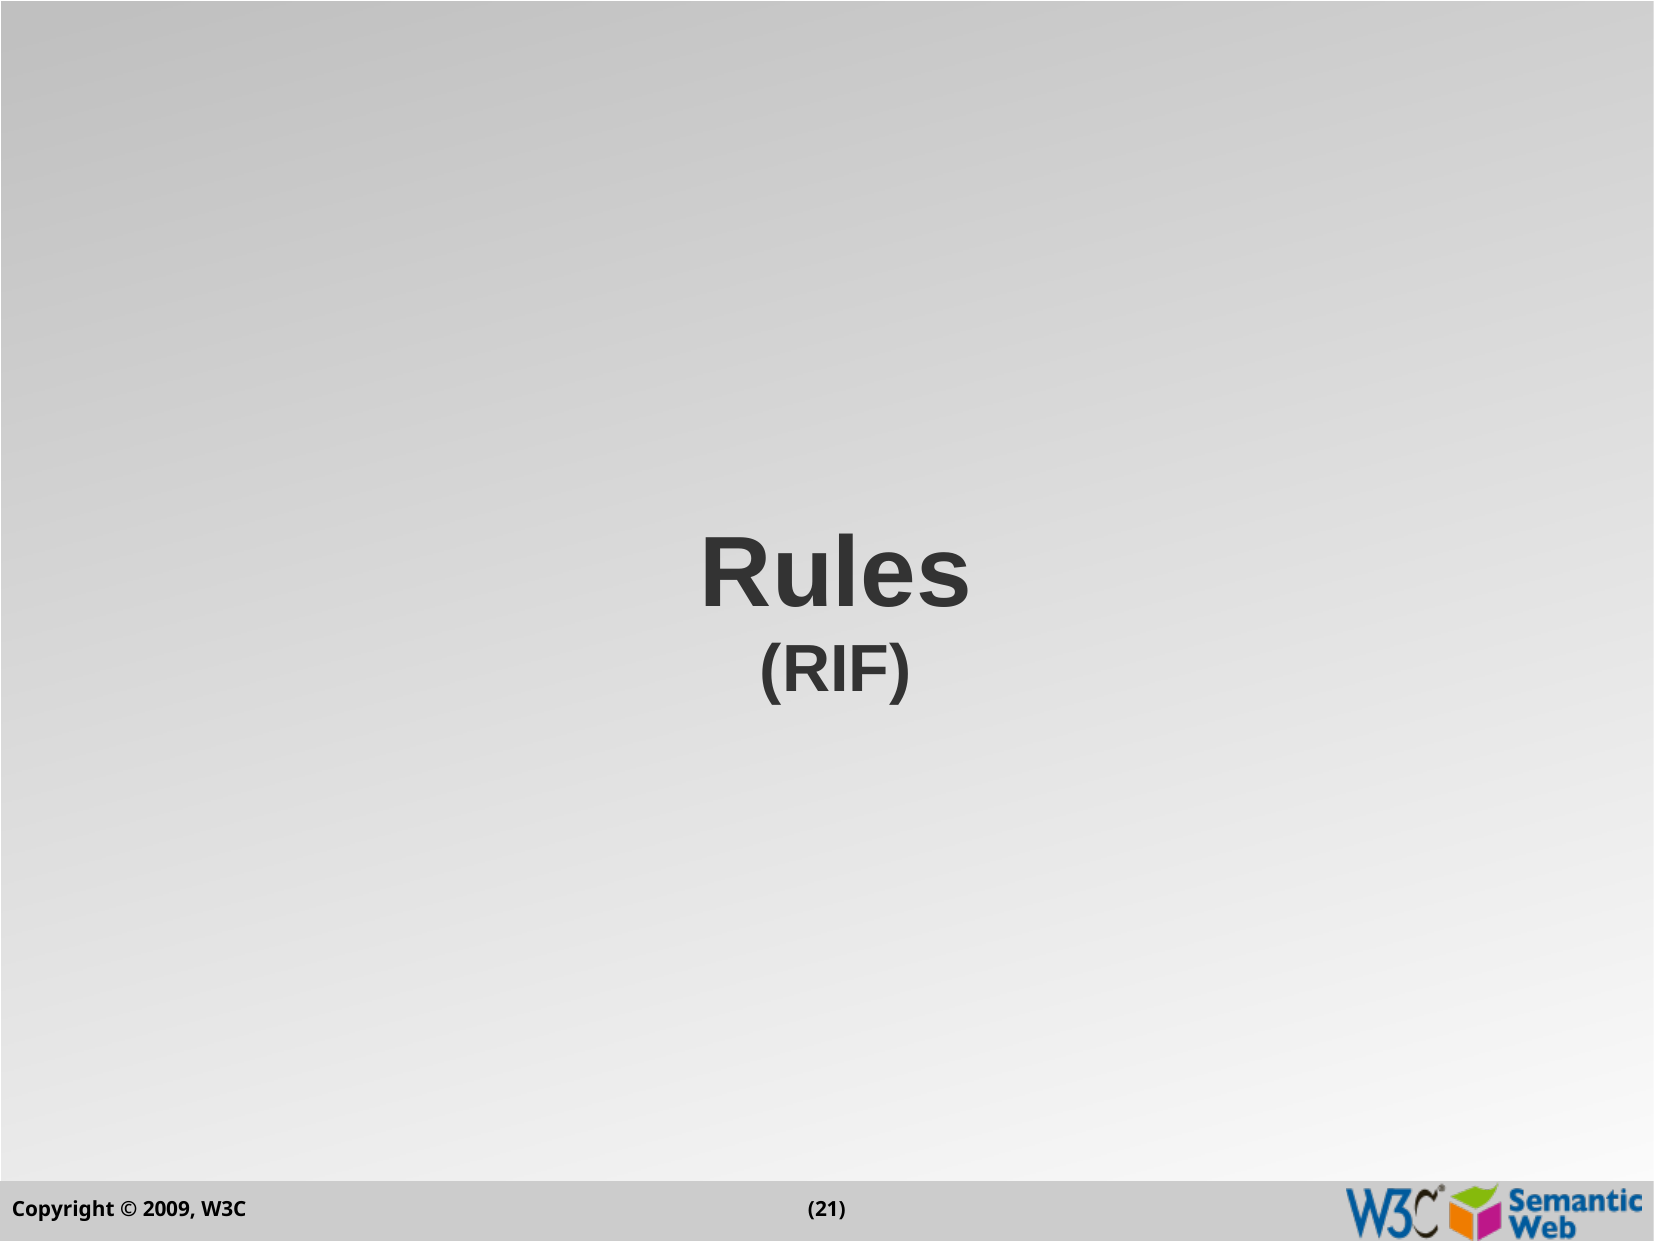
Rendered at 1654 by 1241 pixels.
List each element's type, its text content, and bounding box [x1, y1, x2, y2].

picture [1, 1, 1654, 1241]
title Rules (RIF) [18, 513, 1654, 704]
